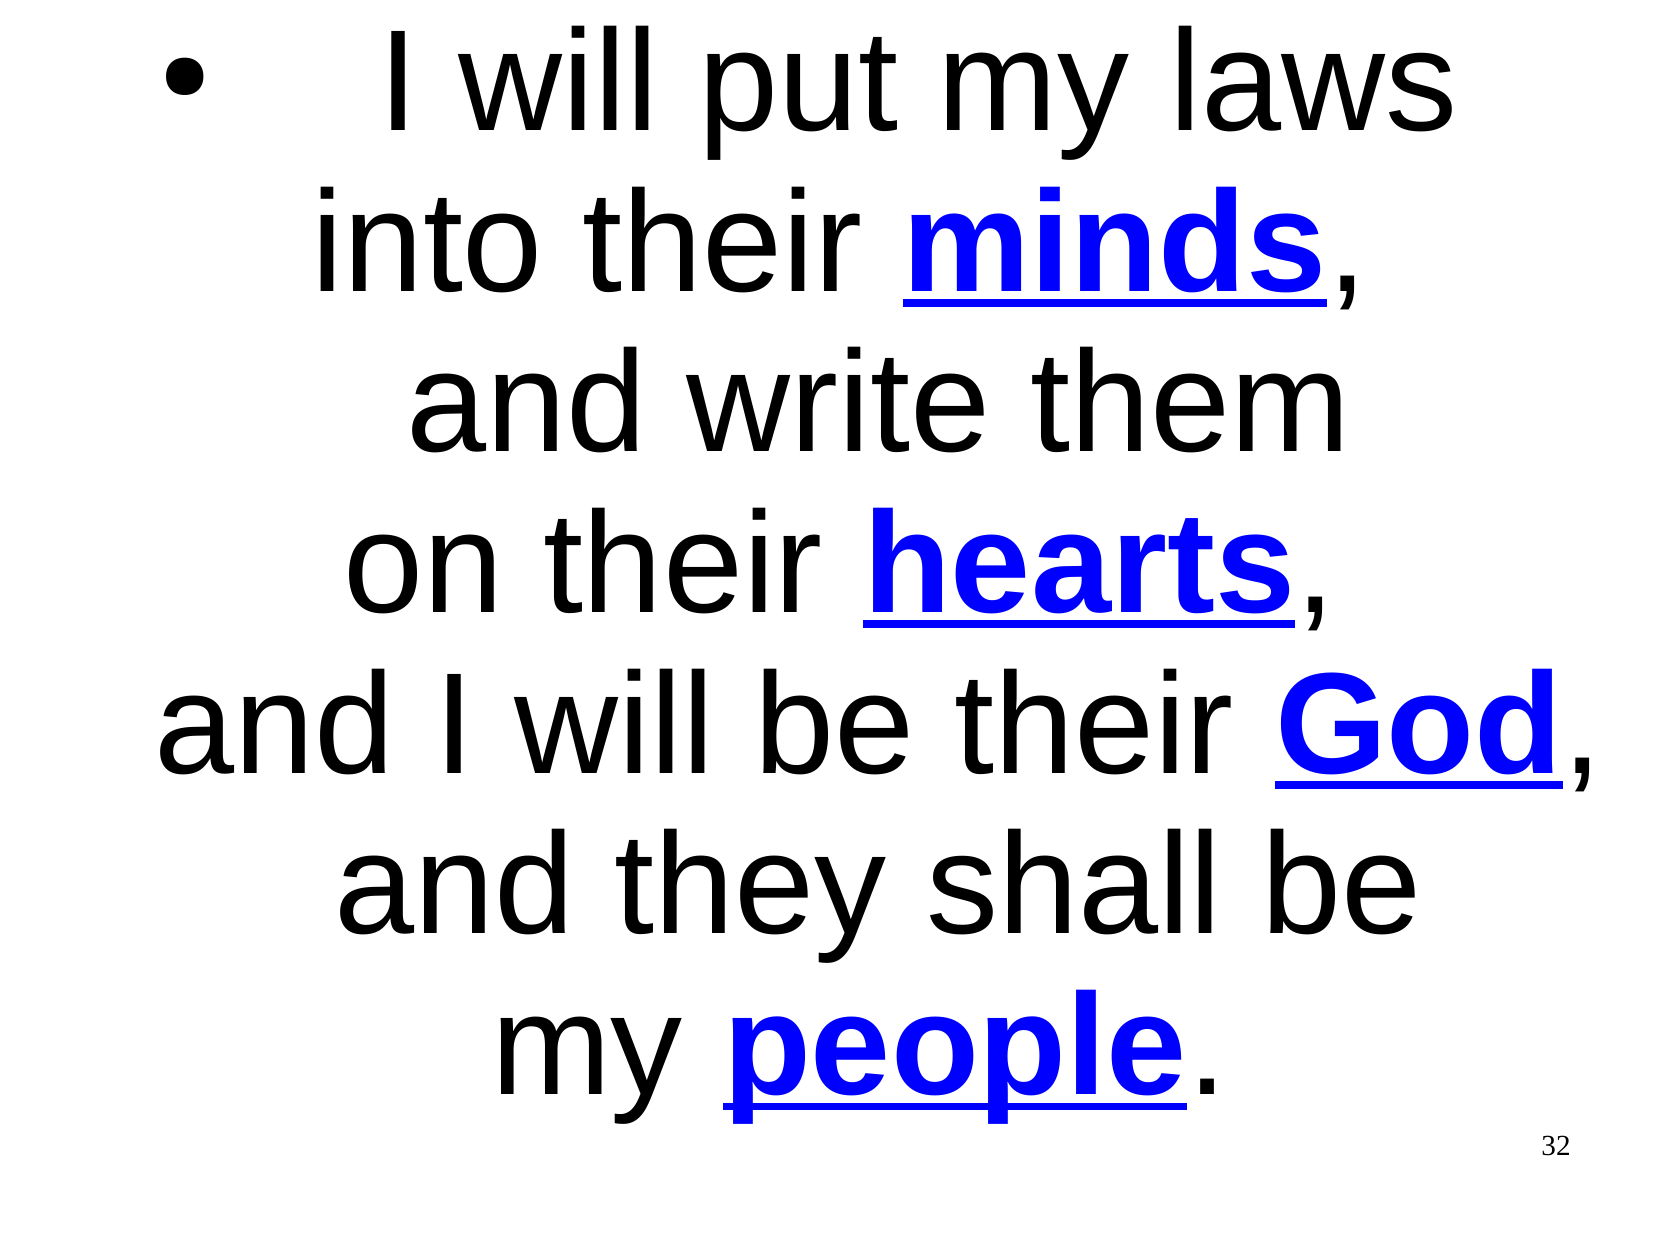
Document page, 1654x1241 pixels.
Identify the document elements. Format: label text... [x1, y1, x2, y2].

list I will put my laws into their minds, and write them on their hearts, and I will be their God, and they shall be my people. [0, 0, 1651, 1238]
